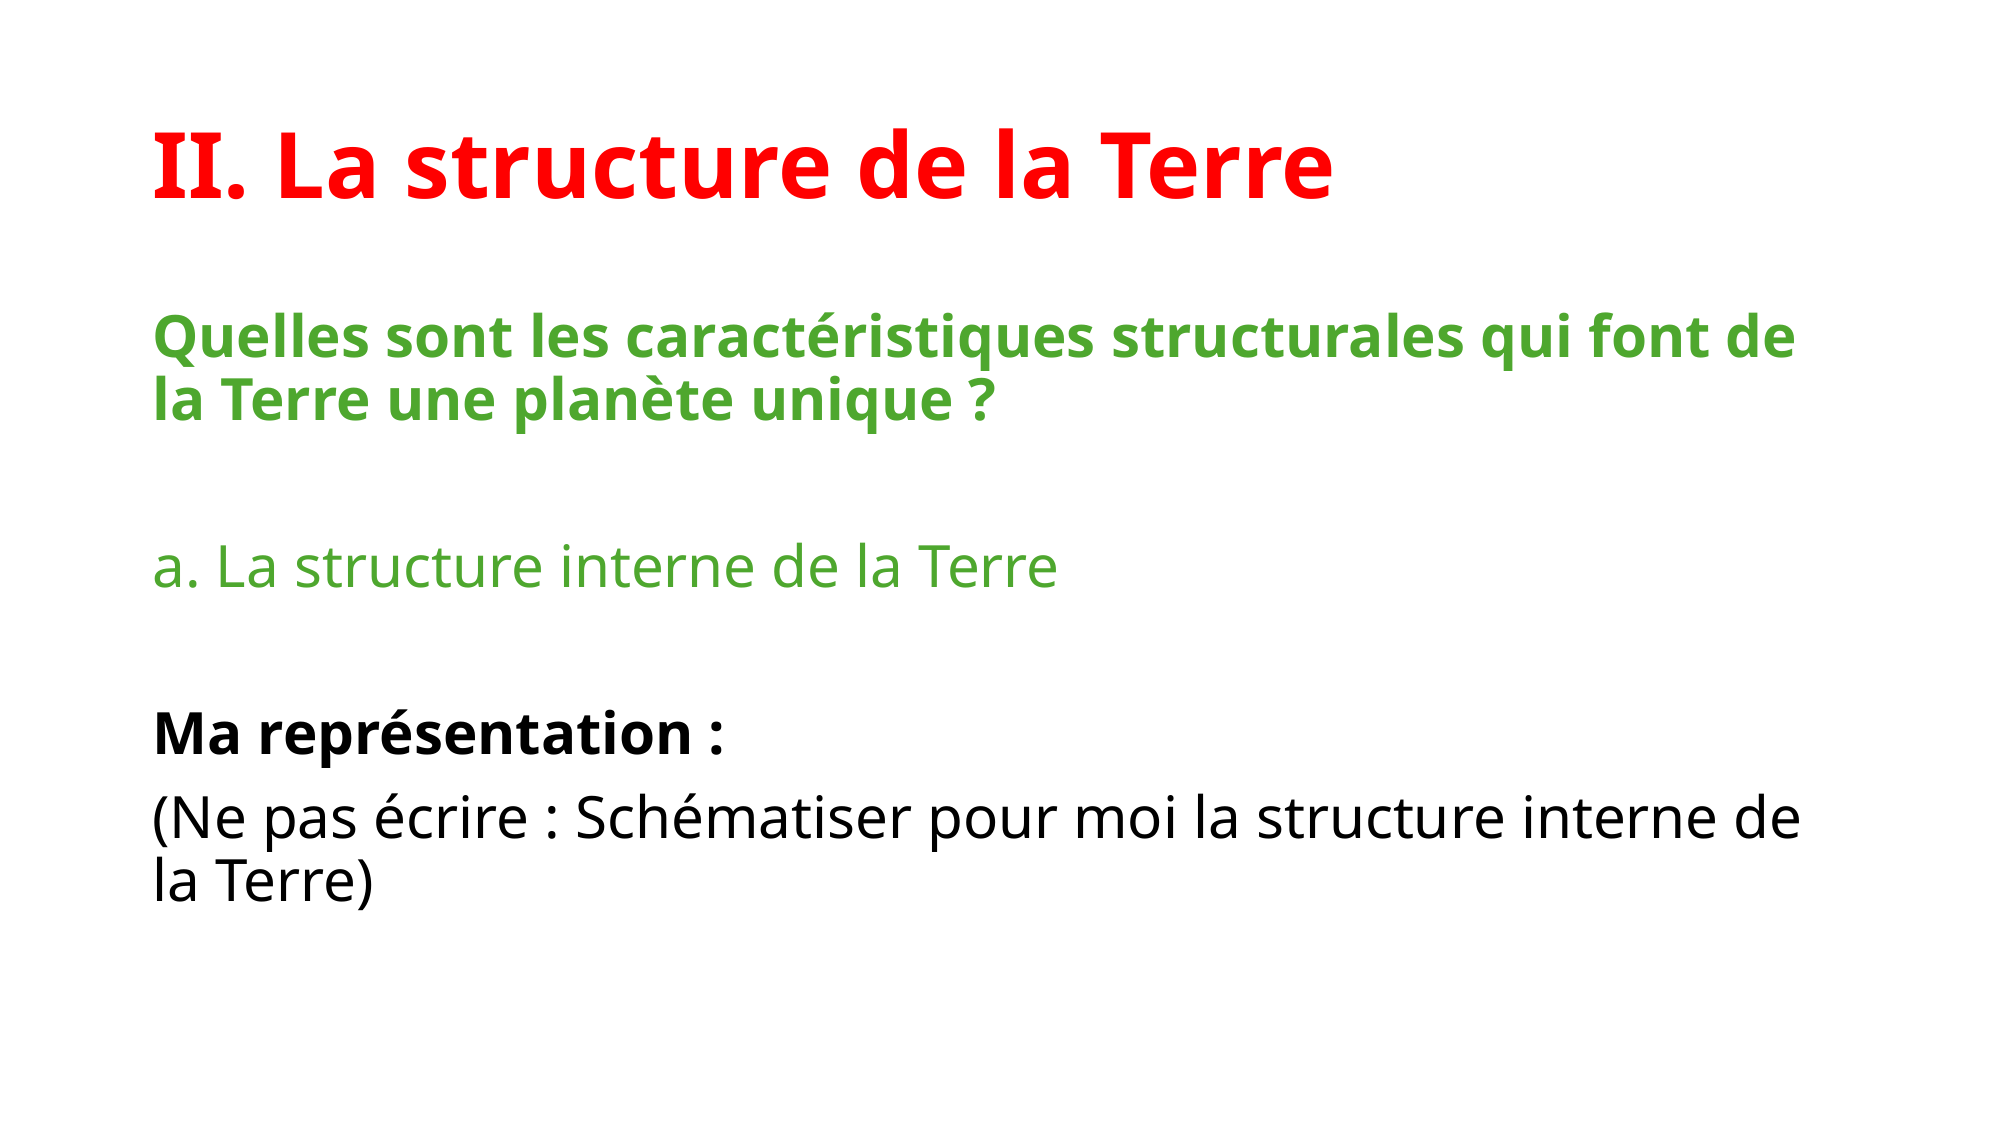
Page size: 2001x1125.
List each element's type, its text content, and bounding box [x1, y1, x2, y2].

title II. La structure de la Terre [137, 59, 1863, 278]
list Quelles sont les caractéristiques structurales qui font de la Terre une planète unique ? a. La structure interne de la Terre Ma représentation : (Ne pas écrire : Schématiser pour moi la structure interne de la Terre) [137, 299, 1863, 1014]
